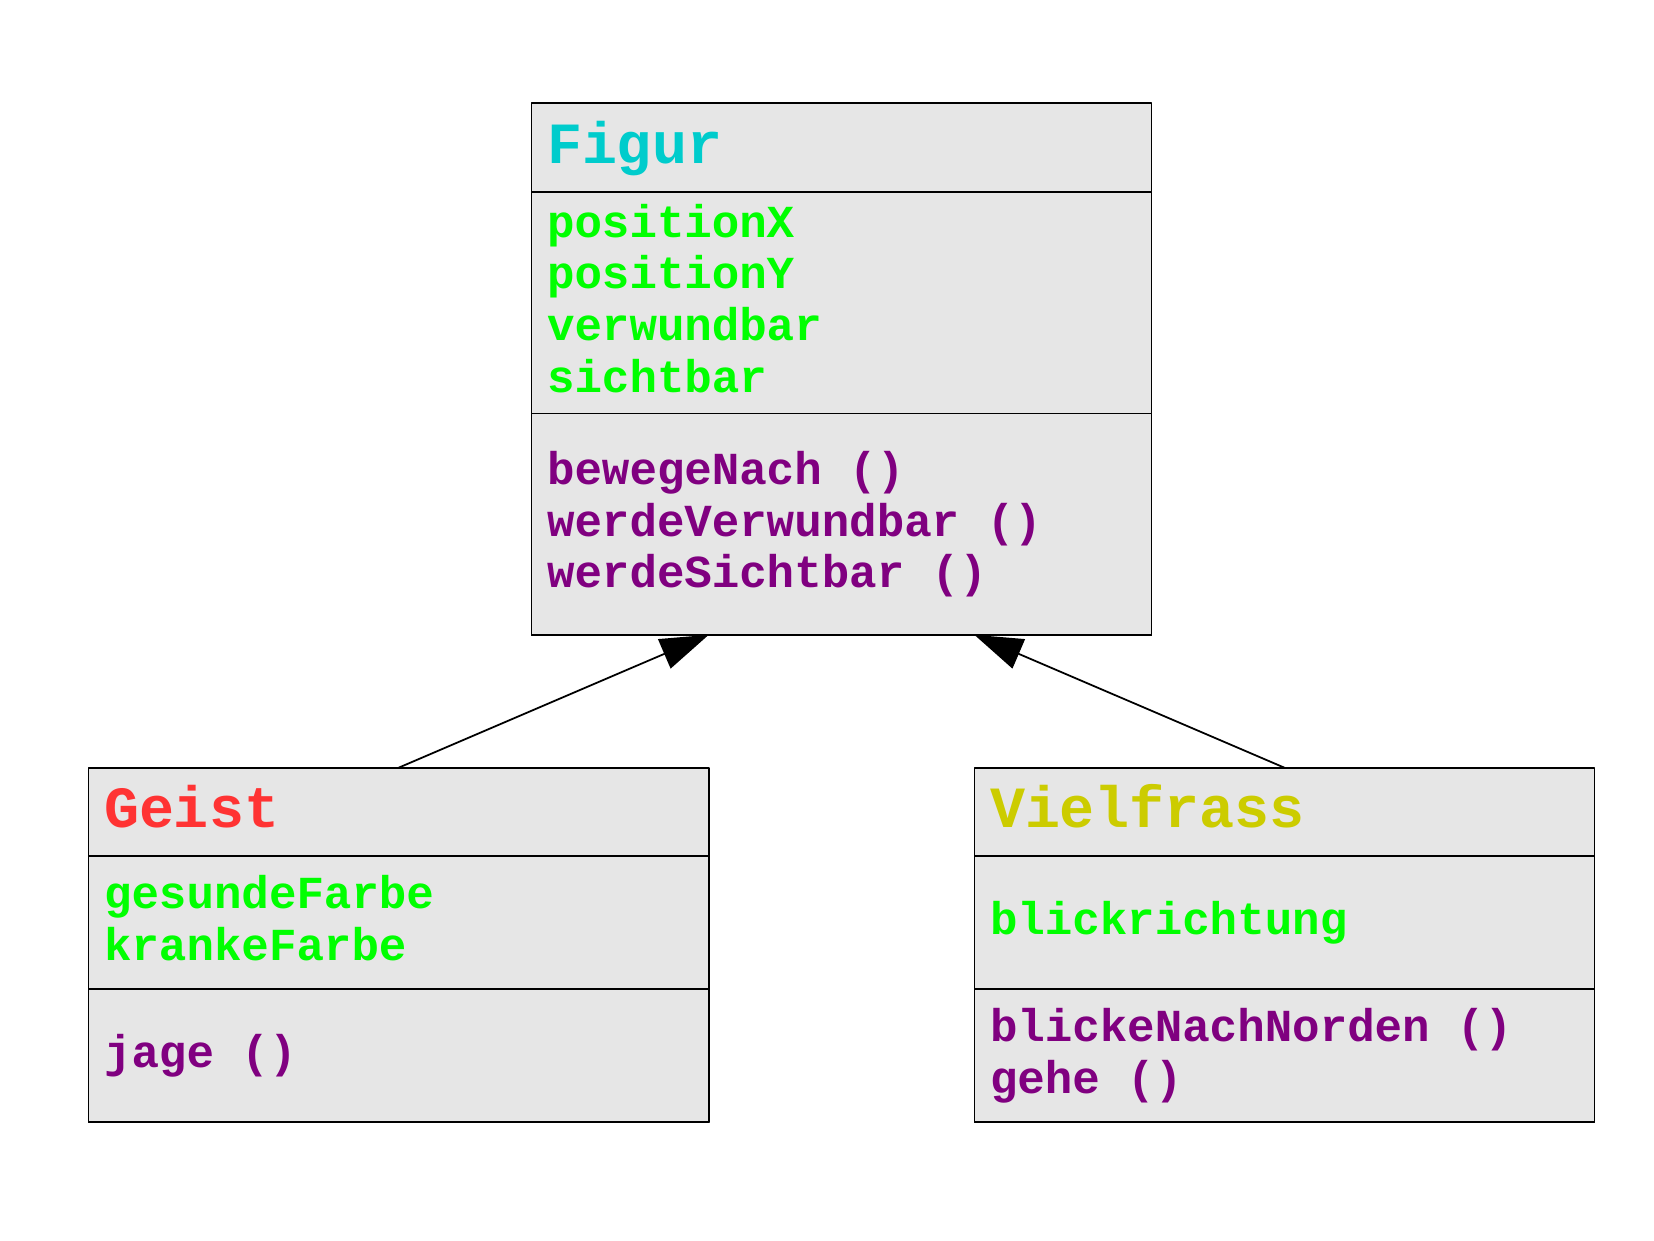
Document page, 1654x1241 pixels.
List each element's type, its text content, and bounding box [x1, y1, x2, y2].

text_box positionX positionY verwundbar sichtbar [531, 191, 1152, 413]
text_box blickeNachNorden () gehe () [974, 989, 1595, 1123]
text_box gesundeFarbe krankeFarbe [88, 856, 709, 989]
text_box Geist [88, 767, 709, 856]
text_box blickrichtung [974, 856, 1595, 989]
text_box bewegeNach () werdeVerwundbar () werdeSichtbar () [531, 413, 1152, 635]
text_box jage () [88, 989, 709, 1123]
text_box Vielfrass [974, 767, 1595, 856]
text_box Figur [531, 103, 1152, 191]
